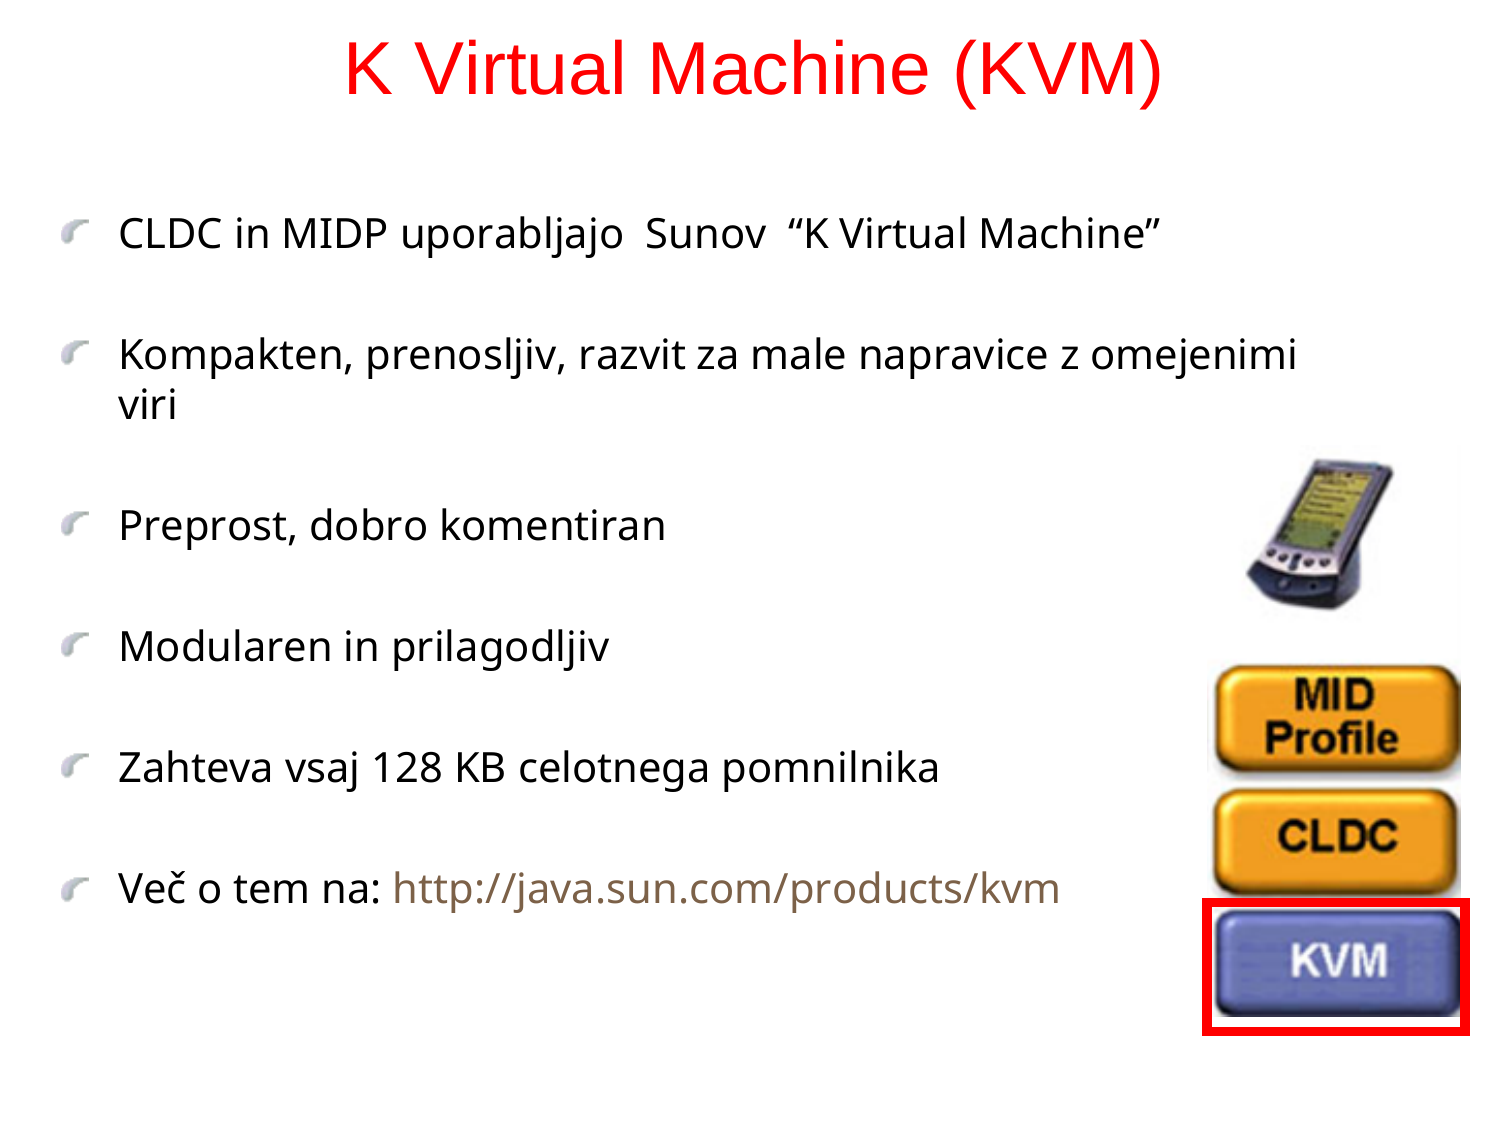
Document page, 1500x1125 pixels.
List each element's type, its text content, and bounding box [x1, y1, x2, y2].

picture [1212, 907, 1460, 1017]
list CLDC in MIDP uporabljajo Sunov “K Virtual Machine” Kompakten, prenosljiv, razvit za male napravice z omejenimi viri Preprost, dobro komentiran Modularen in prilagodljiv Zahteva vsaj 128 KB celotnega pomnilnika Več o tem na: http://java.sun.com/products/kvm [46, 199, 1322, 932]
picture [1322, 445, 1461, 898]
title K Virtual Machine (KVM) [117, 0, 1393, 118]
